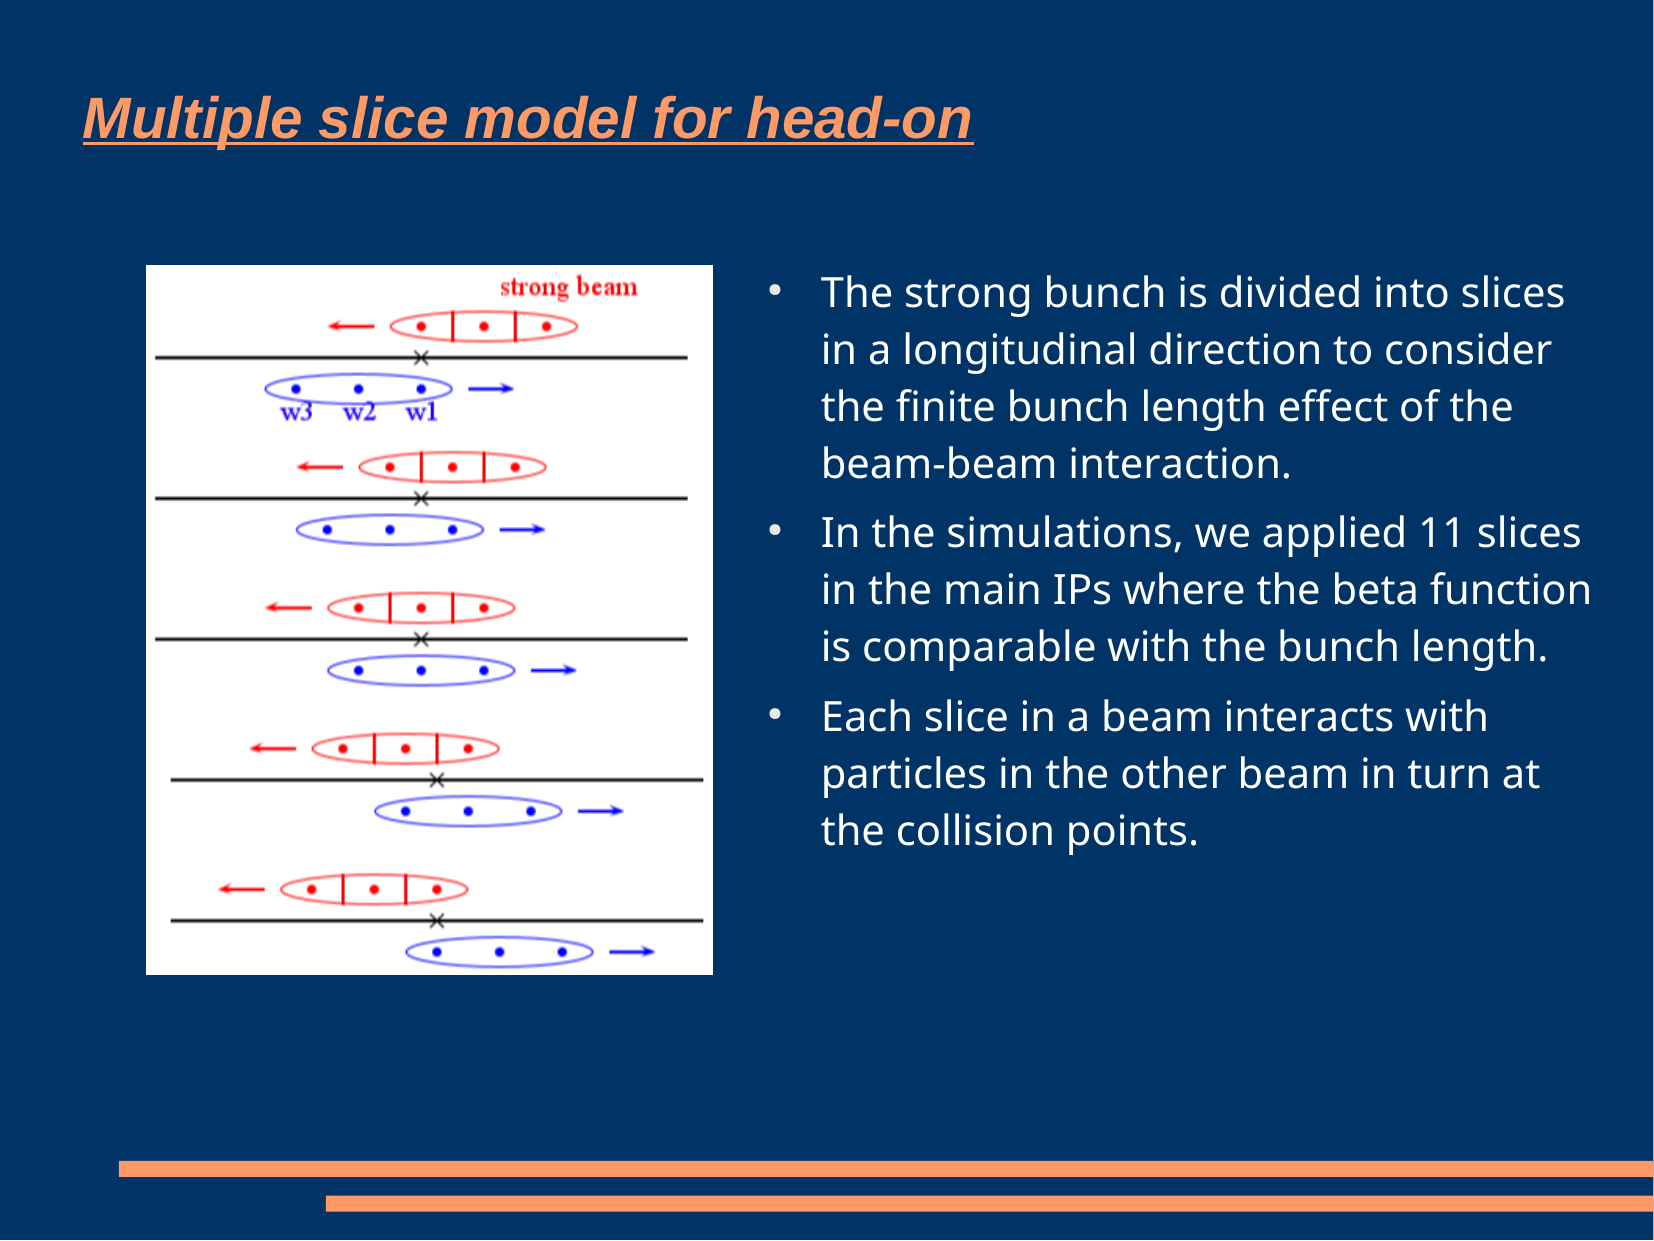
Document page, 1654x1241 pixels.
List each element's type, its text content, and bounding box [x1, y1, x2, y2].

list The strong bunch is divided into slices in a longitudinal direction to consider the finite bunch length effect of the beam-beam interaction. In the simulations, we applied 11 slices in the main IPs where the beta function is comparable with the bunch length. Each slice in a beam interacts with particles in the other beam in turn at the collision points. [750, 262, 1613, 870]
picture [146, 265, 713, 976]
title Multiple slice model for head-on [82, 49, 1571, 188]
